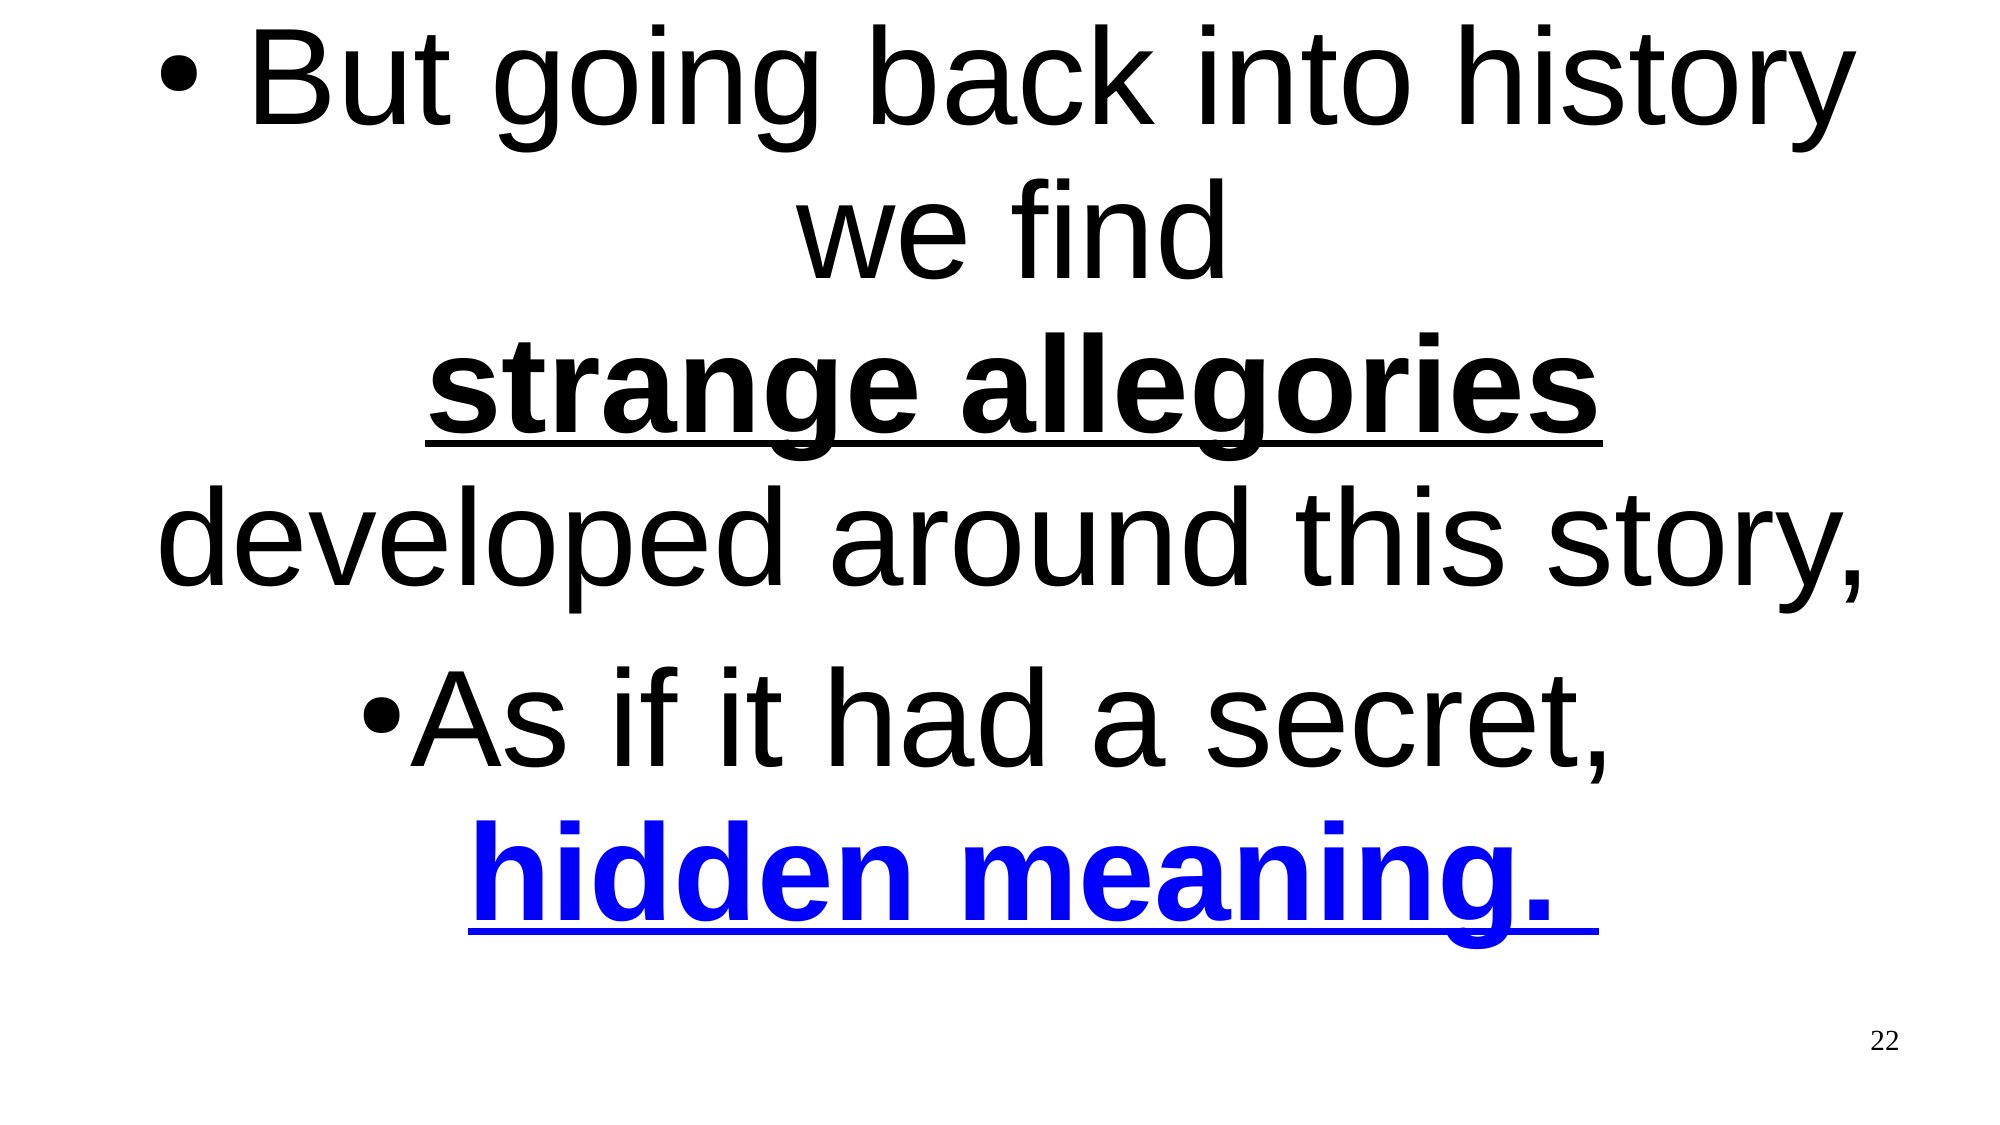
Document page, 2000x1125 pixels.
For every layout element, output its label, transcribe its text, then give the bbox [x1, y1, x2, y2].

list But going back into history we find strange allegories developed around this story, As if it had a secret, hidden meaning. [0, 0, 1996, 1123]
